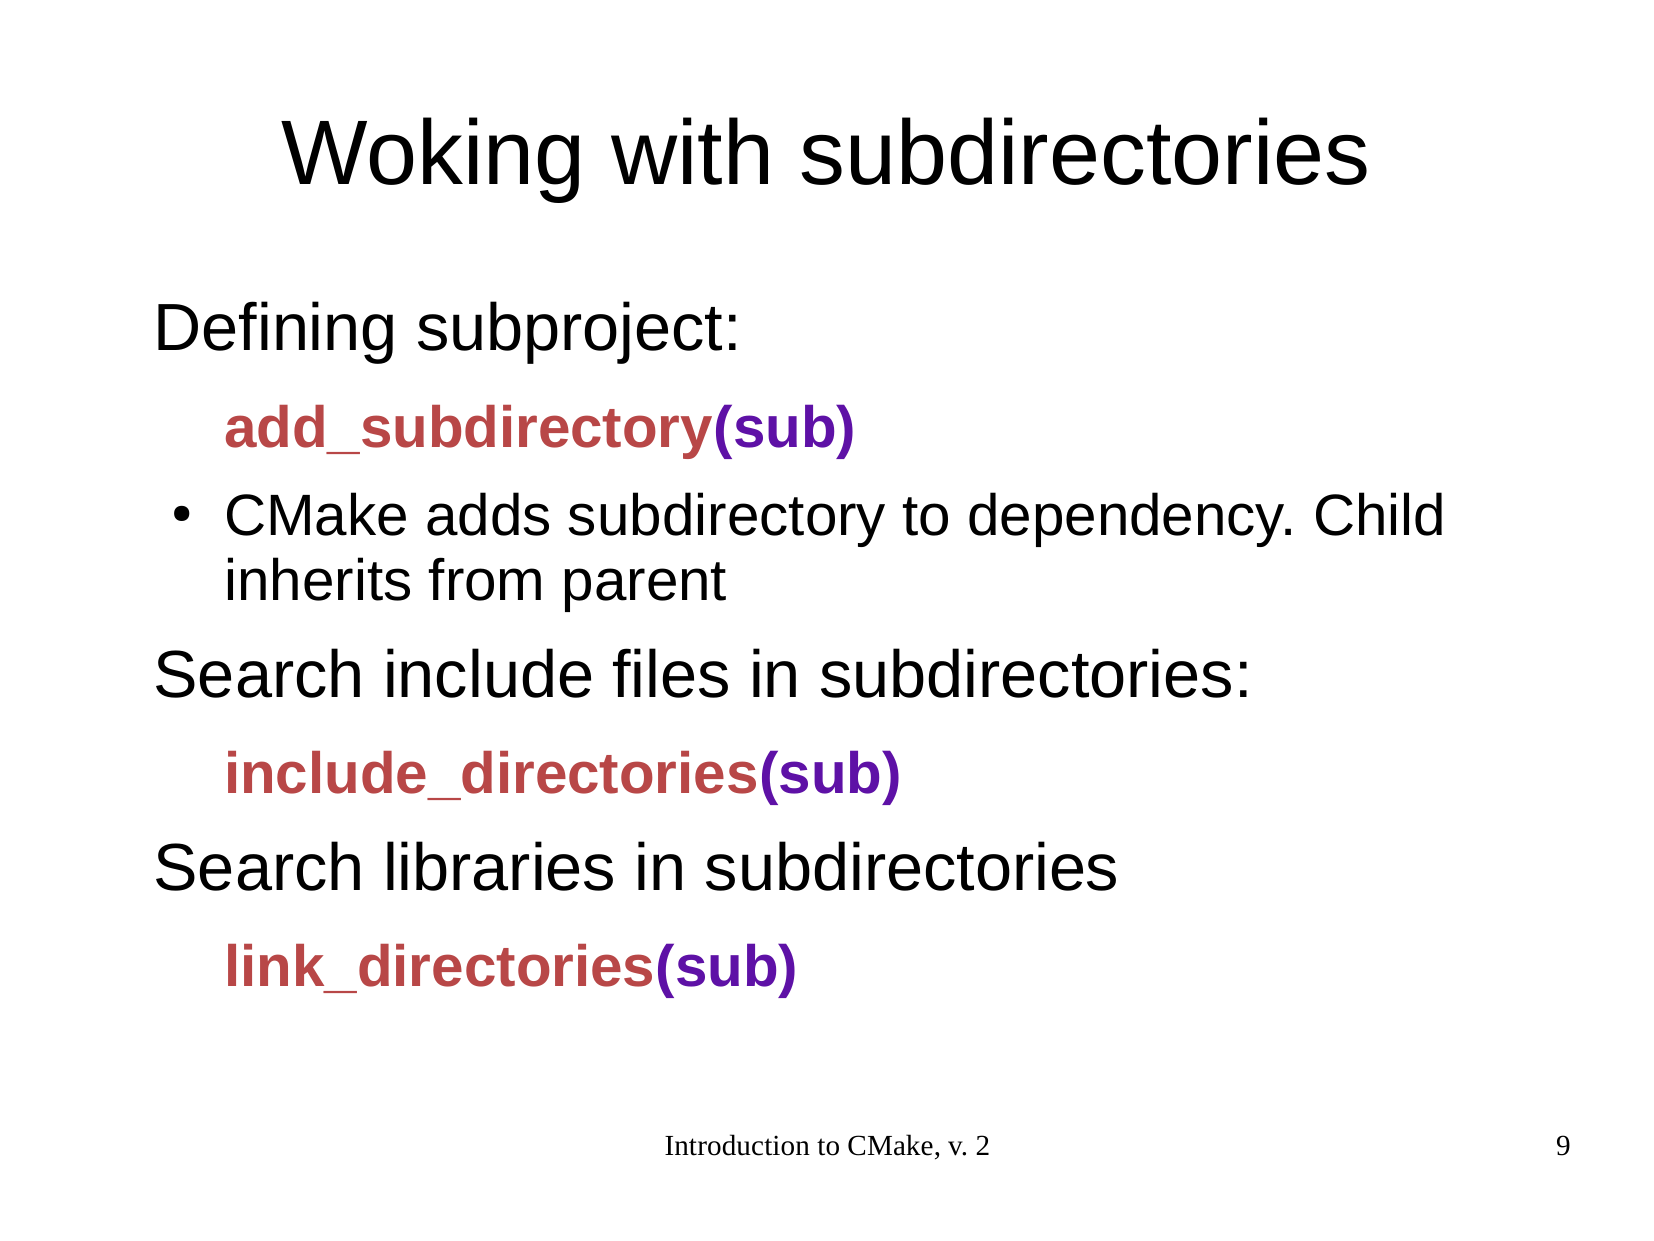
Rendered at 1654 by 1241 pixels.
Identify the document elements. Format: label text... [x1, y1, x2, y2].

list Defining subproject: add_subdirectory(sub) CMake adds subdirectory to dependency. Child inherits from parent Search include files in subdirectories: include_directories(sub) Search libraries in subdirectories link_directories(sub) [82, 290, 1571, 1109]
title Woking with subdirectories [82, 56, 1571, 250]
